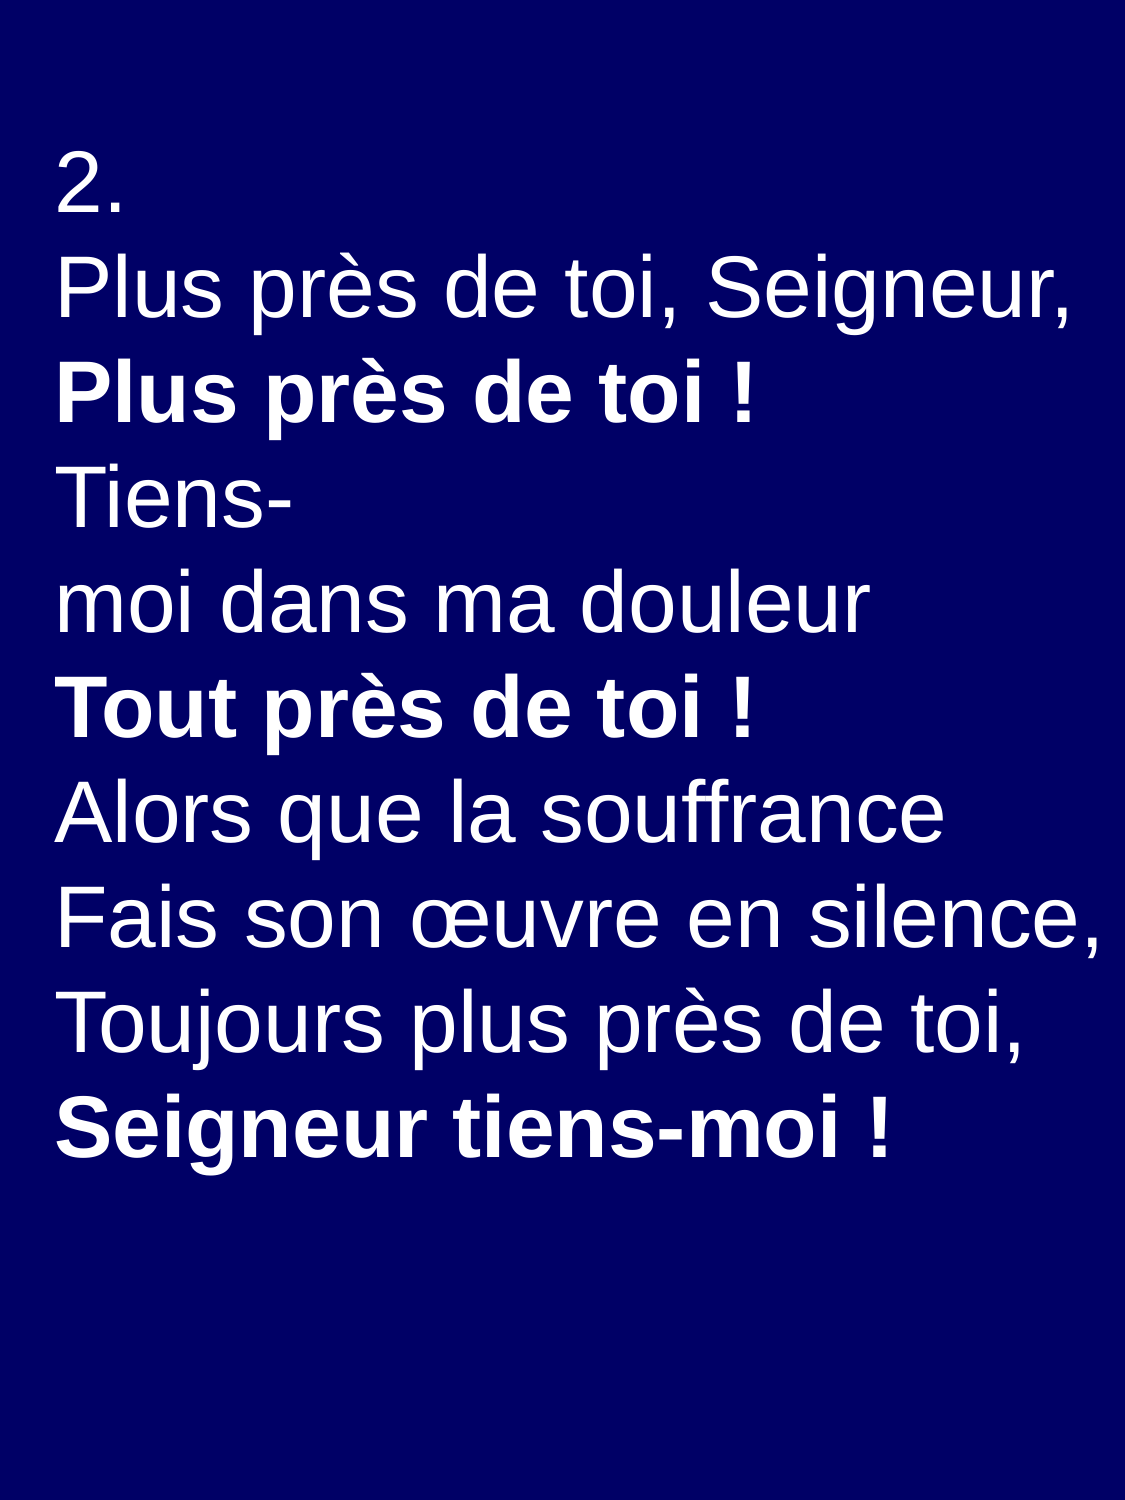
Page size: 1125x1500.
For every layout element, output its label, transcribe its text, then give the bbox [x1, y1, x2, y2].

text_box 2. Plus près de toi, Seigneur, Plus près de toi ! Tiens-moi dans ma douleur Tout près de toi ! Alors que la souffrance Fais son œuvre en silence, Toujours plus près de toi, Seigneur tiens-moi ! [39, 47, 1125, 1428]
